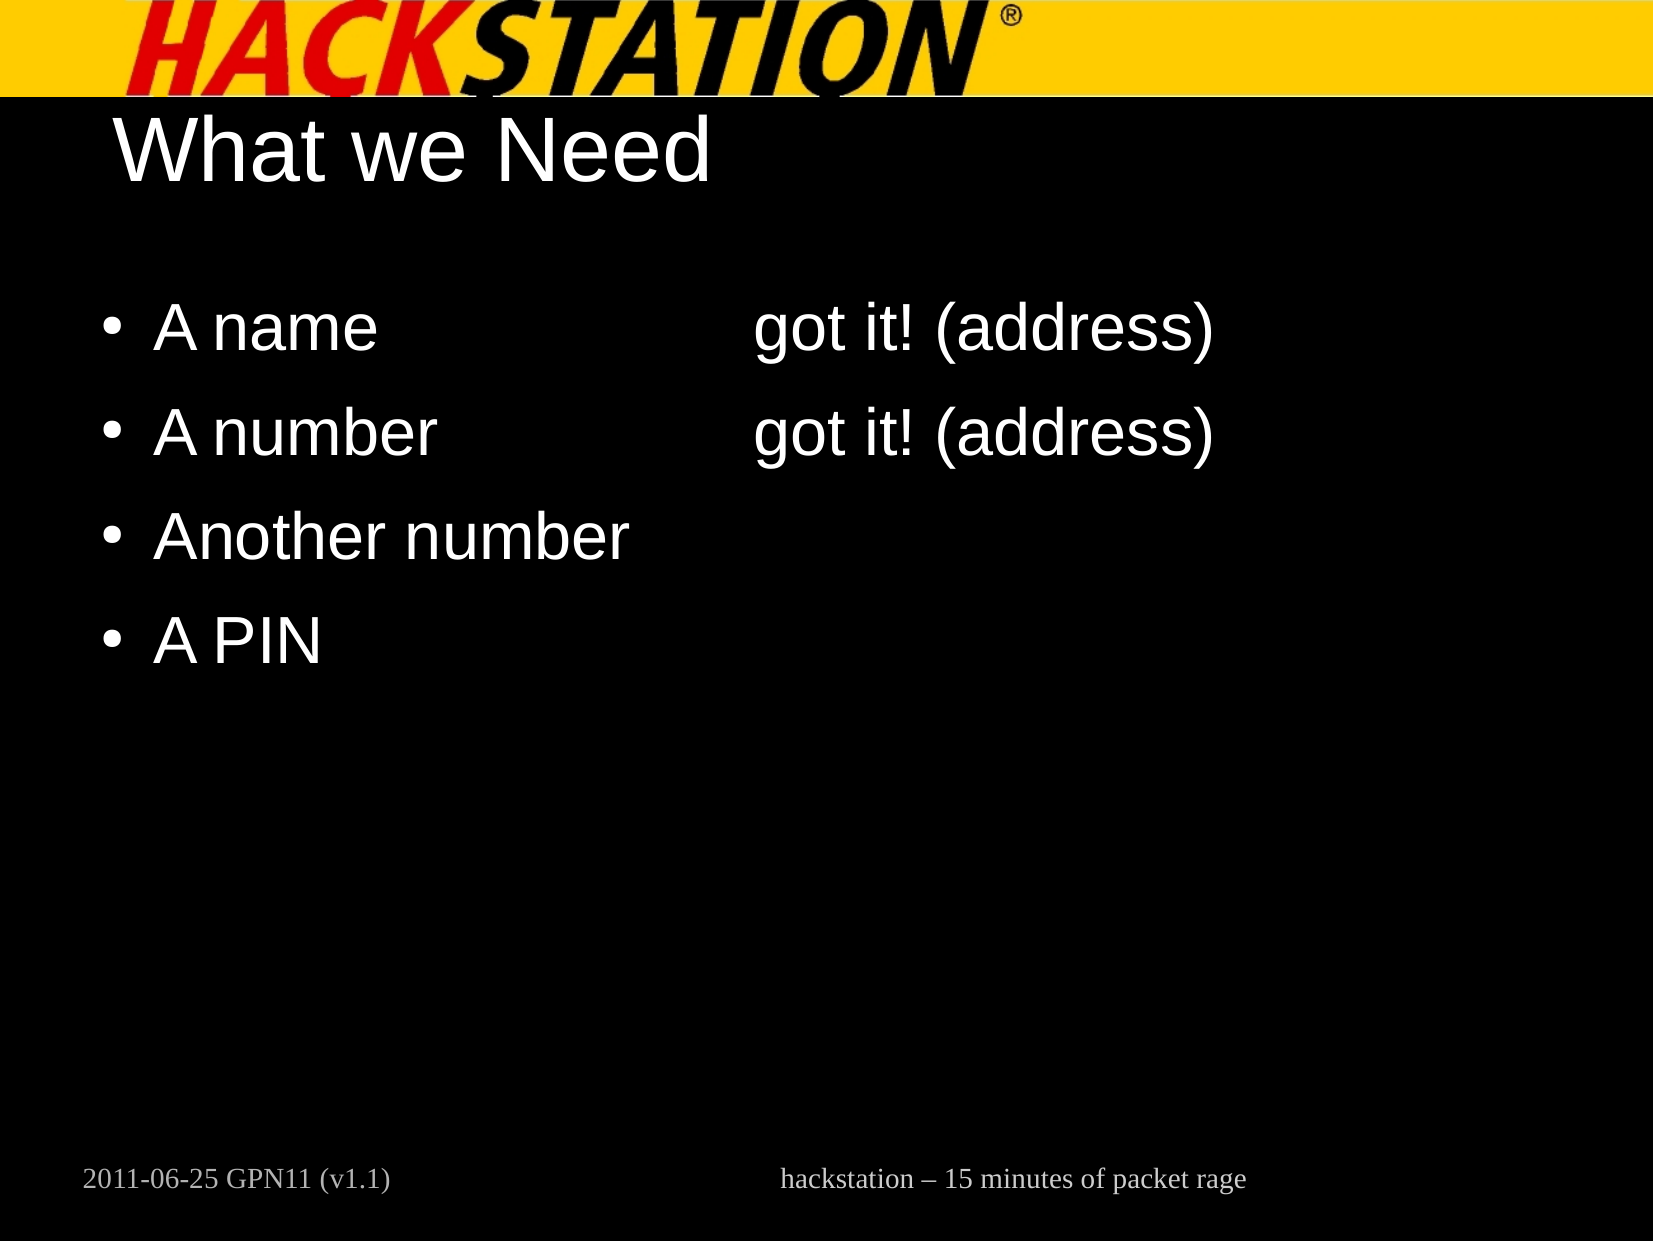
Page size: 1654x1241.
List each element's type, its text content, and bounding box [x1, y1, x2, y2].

list A name got it! (address) A number got it! (address) Another number A PIN [82, 290, 1571, 1109]
picture [0, 0, 1653, 97]
title What we Need [112, 75, 1571, 226]
